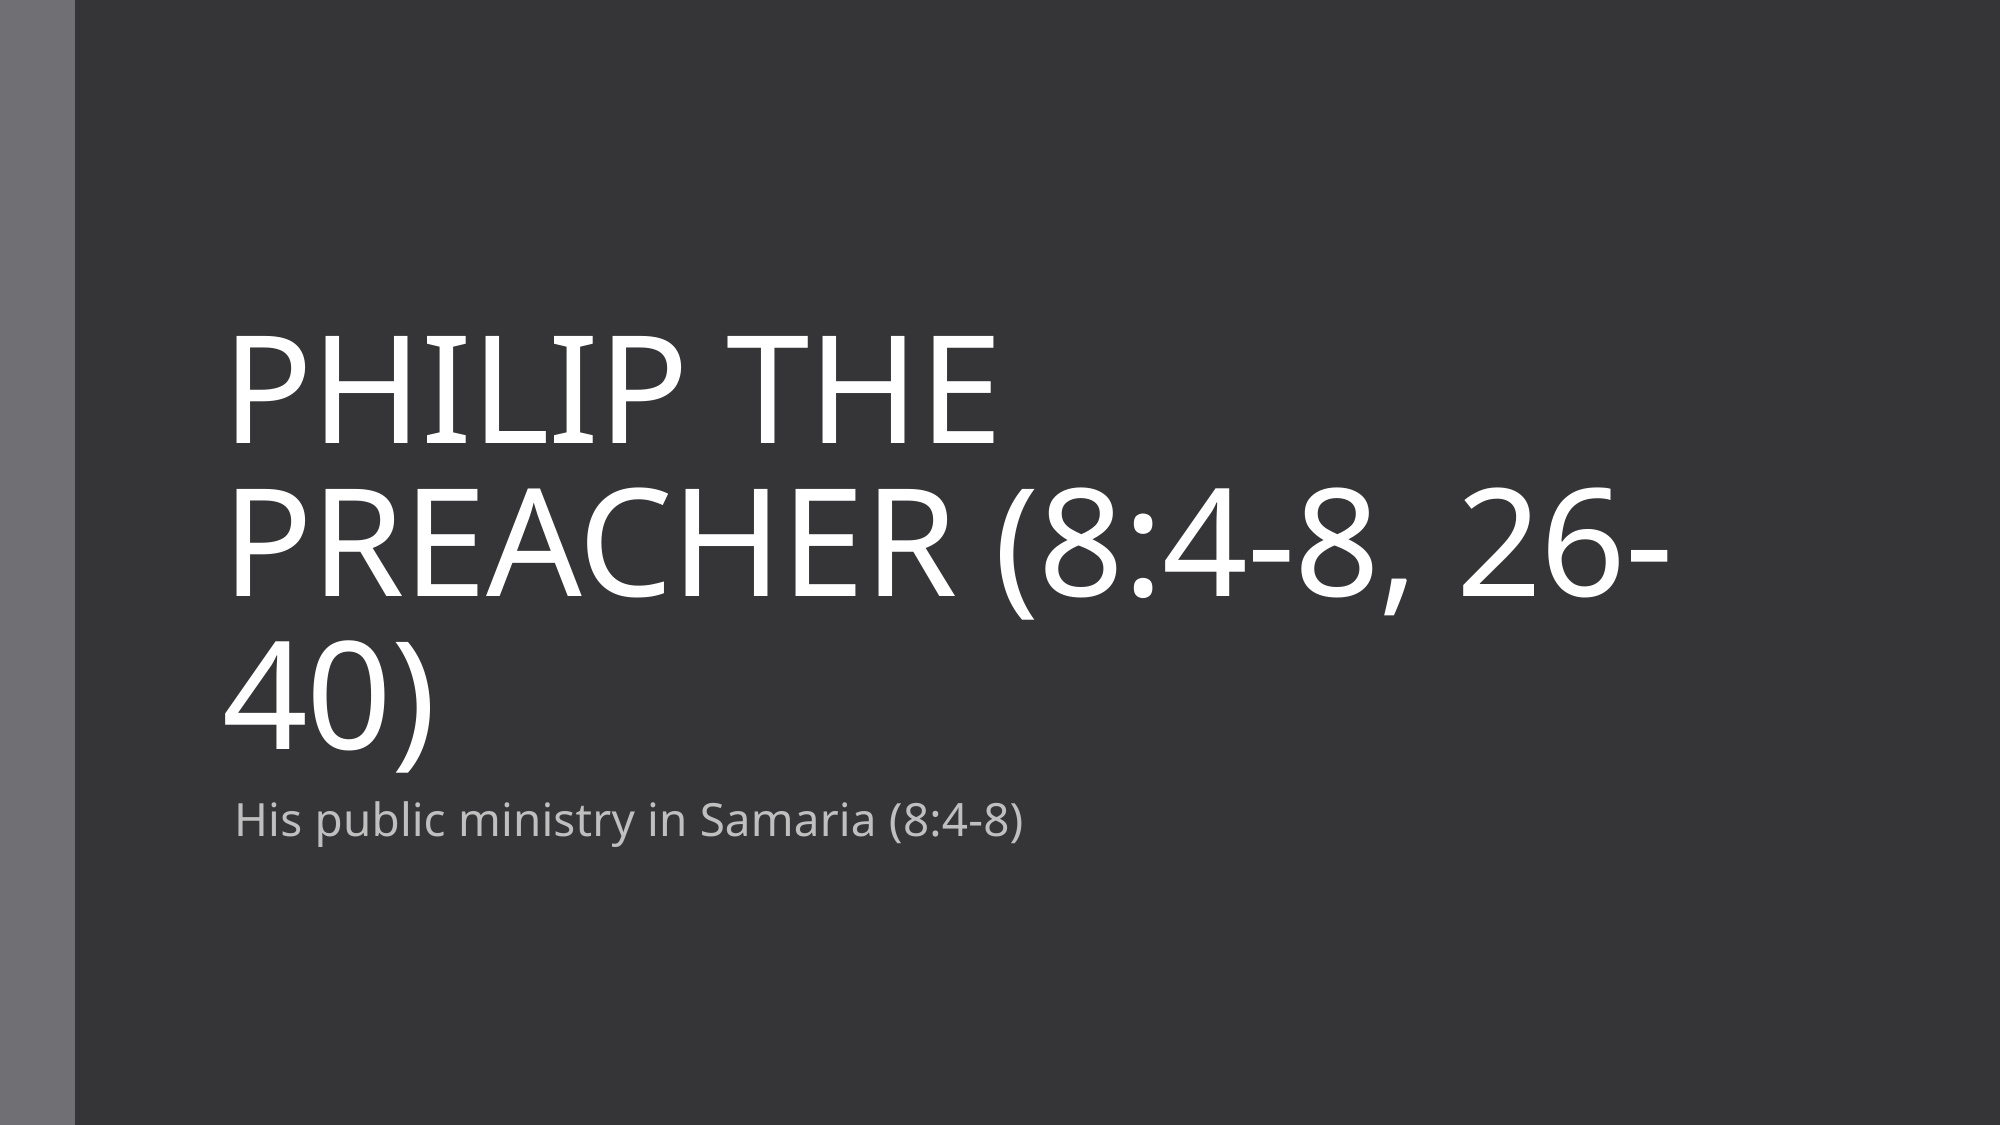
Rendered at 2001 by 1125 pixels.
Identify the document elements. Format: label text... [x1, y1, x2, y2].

subtitle His public ministry in Samaria (8:4-8) [206, 787, 1752, 1066]
title PHILIP THE PREACHER (8:4-8, 26-40) [206, 124, 1752, 787]
